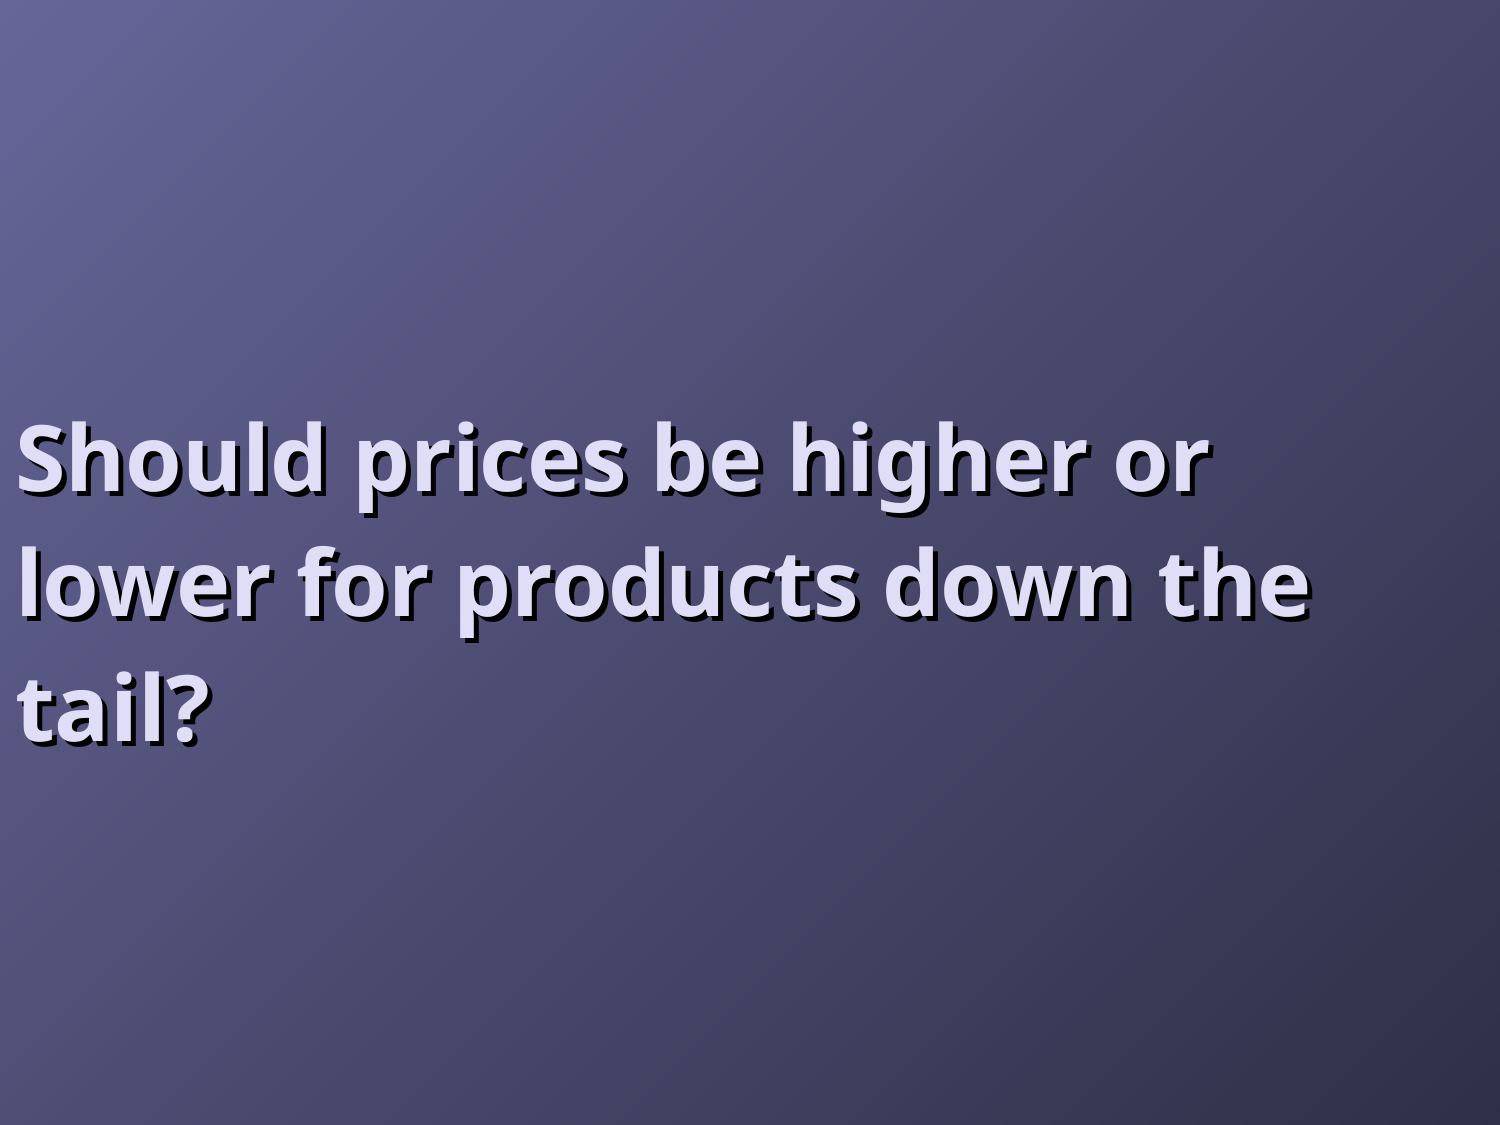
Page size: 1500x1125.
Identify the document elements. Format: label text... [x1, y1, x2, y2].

title Should prices be higher or lower for products down the tail? [0, 463, 1500, 699]
